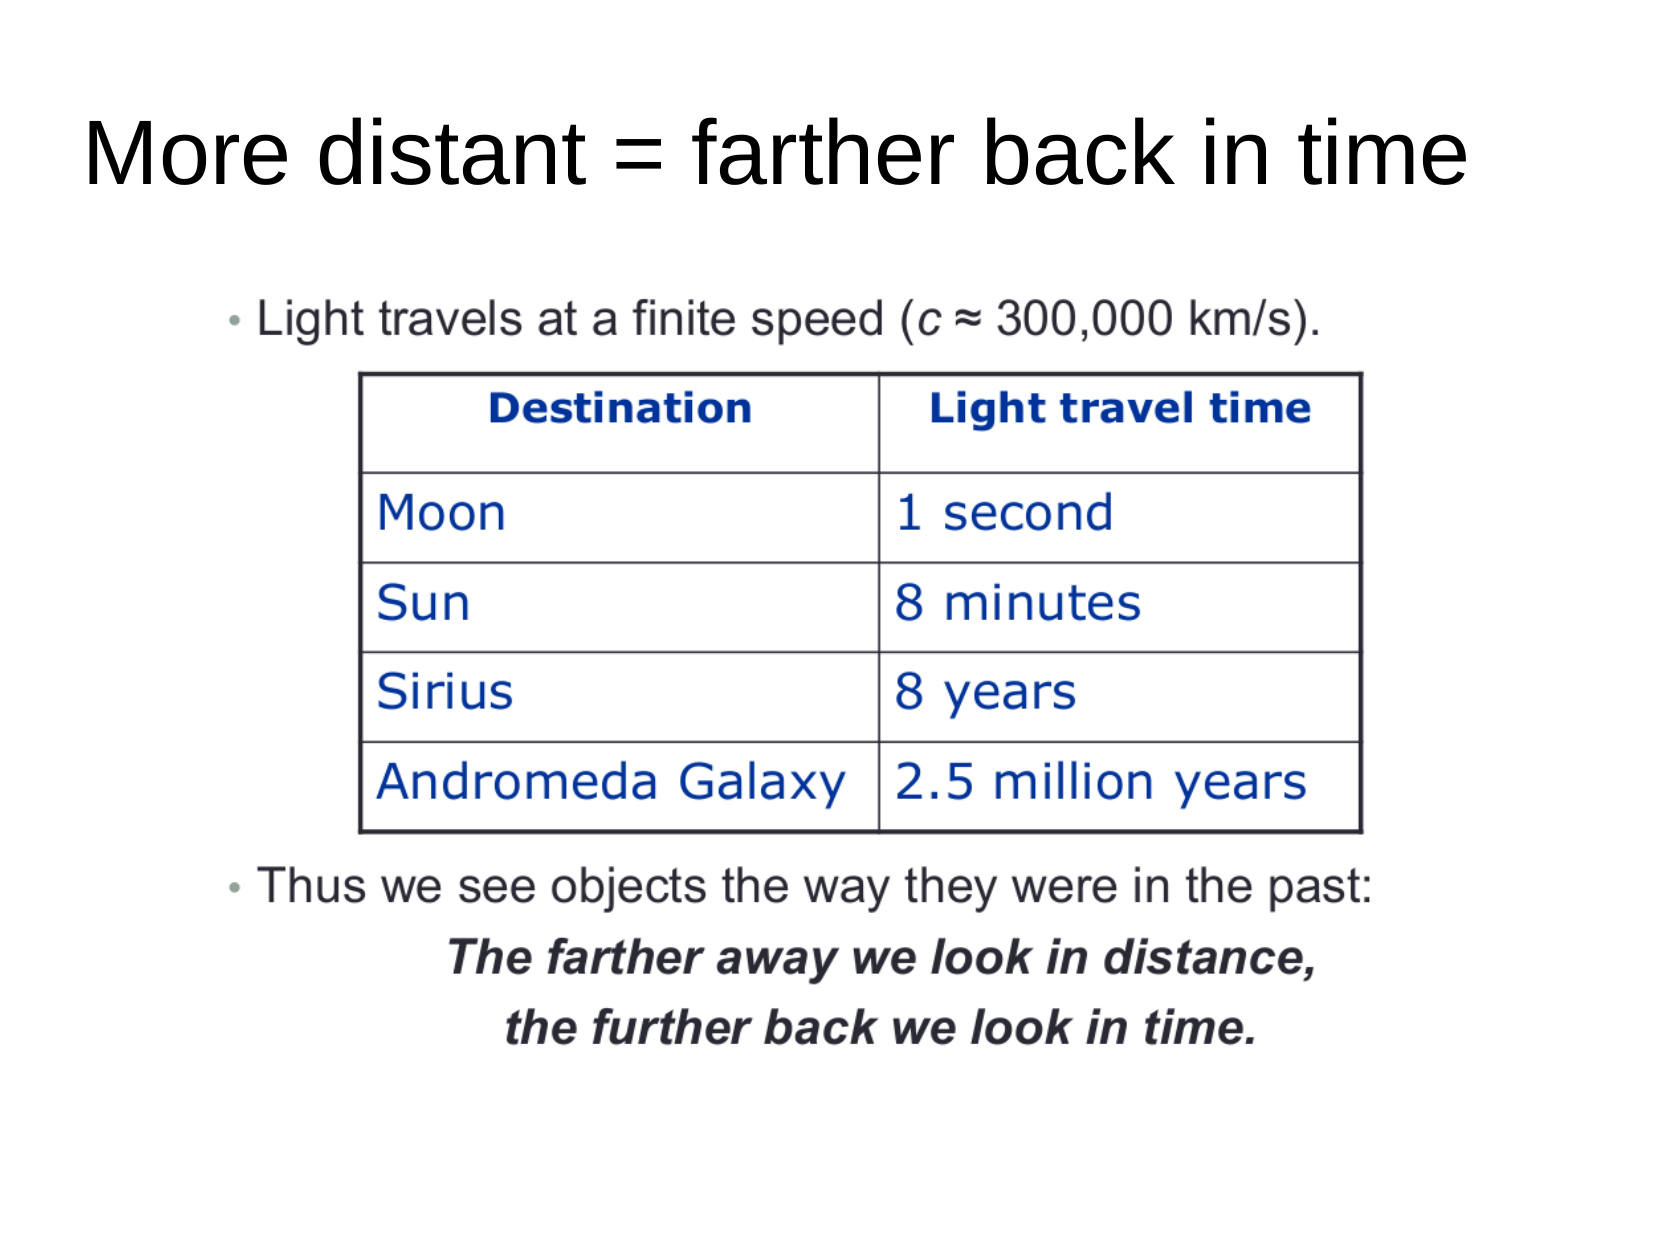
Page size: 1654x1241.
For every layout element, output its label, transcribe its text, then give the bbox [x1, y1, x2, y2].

picture [222, 290, 1384, 1109]
title More distant = farther back in time [82, 49, 1571, 257]
